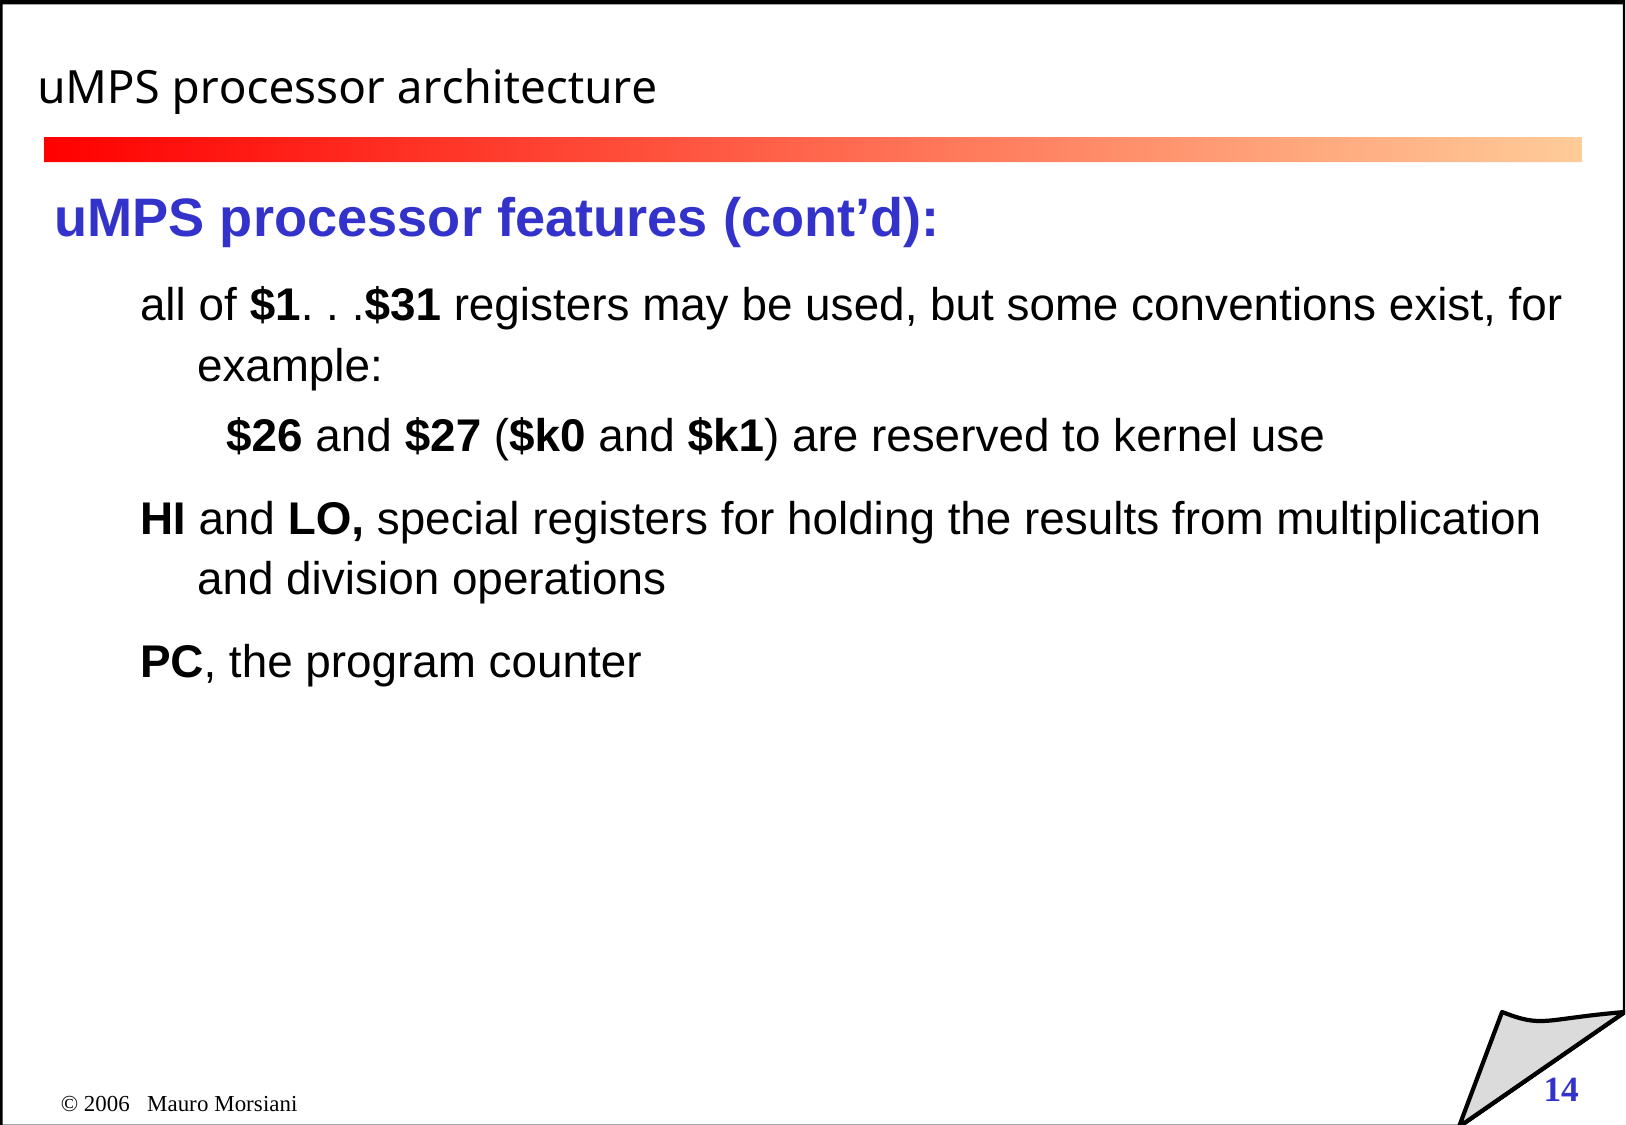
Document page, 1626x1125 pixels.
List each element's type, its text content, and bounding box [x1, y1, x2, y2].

title uMPS processor architecture [37, 44, 1588, 131]
list uMPS processor features (cont’d): all of $1. . .$31 registers may be used, but some conventions exist, for example: $26 and $27 ($k0 and $k1) are reserved to kernel use HI and LO, special registers for holding the results from multiplication and division operations PC, the program counter [54, 187, 1571, 1077]
